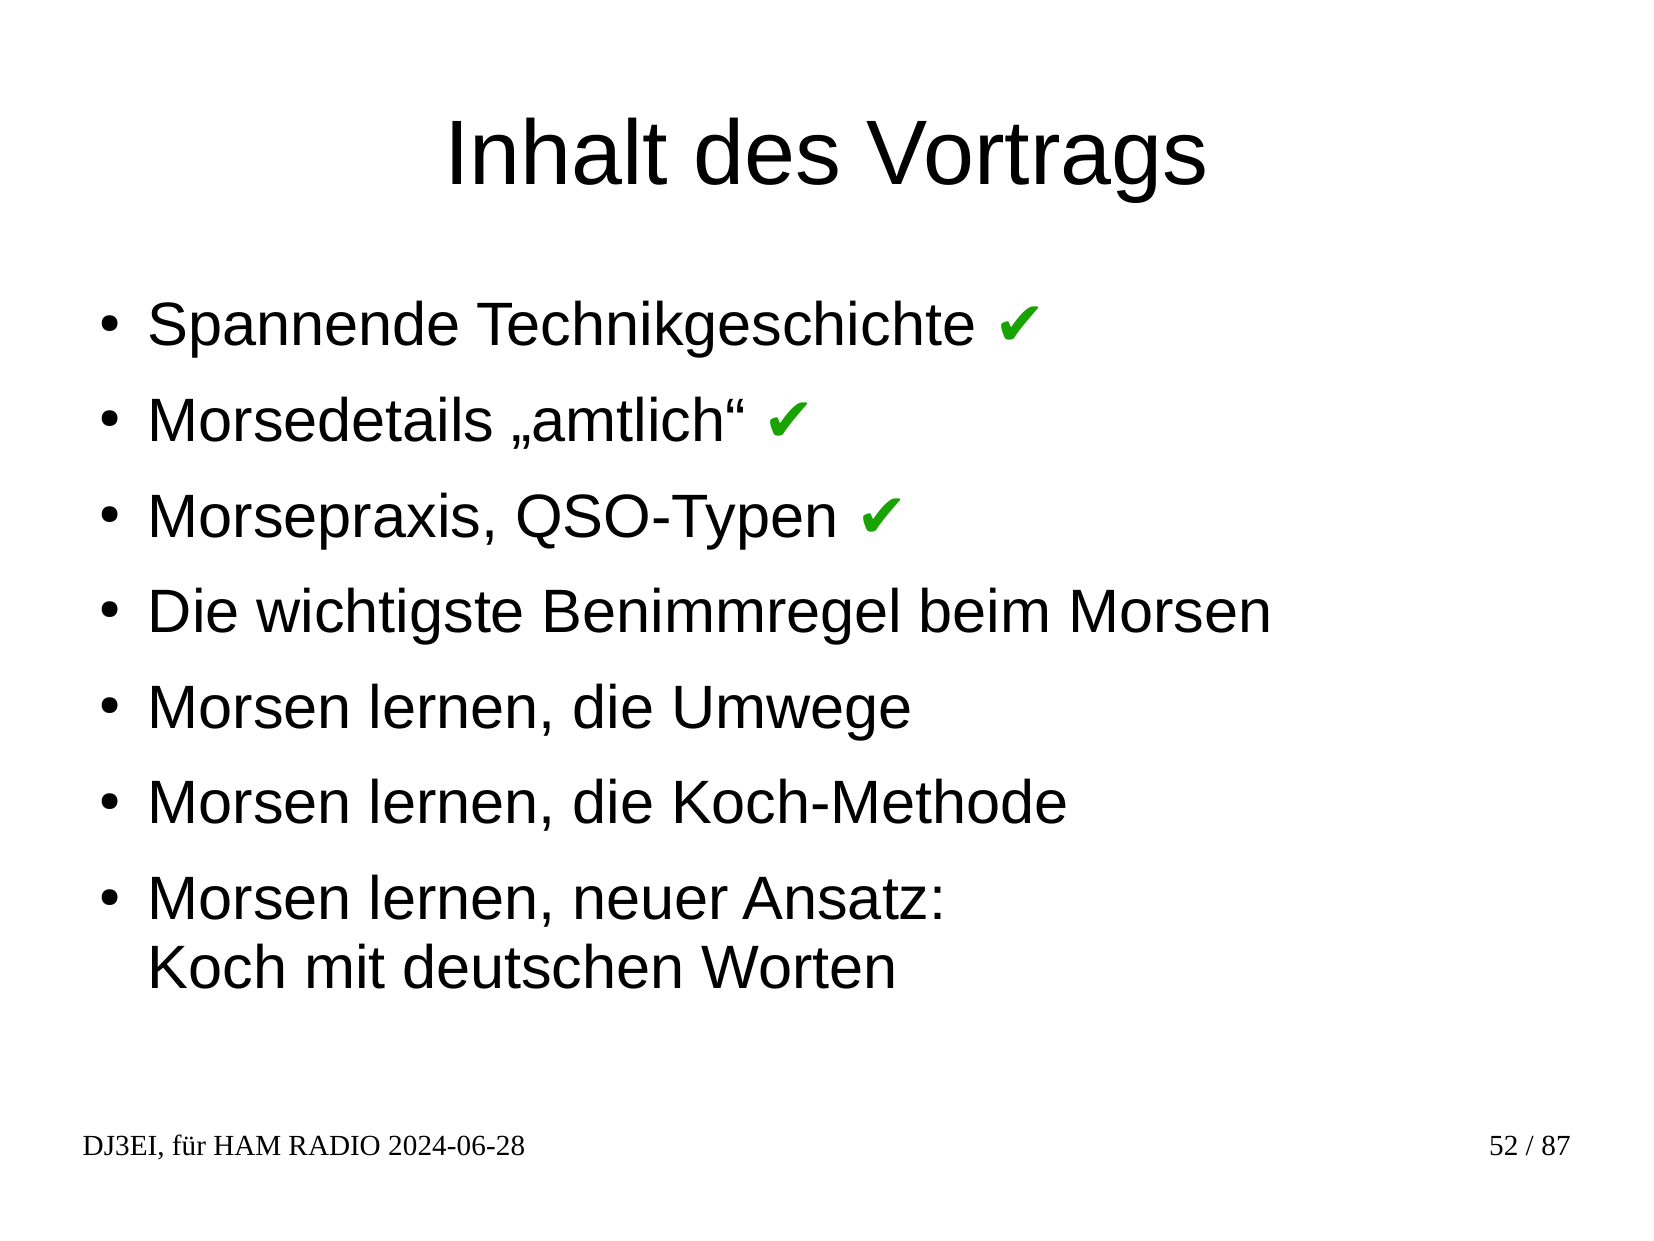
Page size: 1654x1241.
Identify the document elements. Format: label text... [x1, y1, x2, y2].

list Spannende Technikgeschichte ✔ Morsedetails „amtlich“ ✔ Morsepraxis, QSO-Typen ✔ Die wichtigste Benimmregel beim Morsen Morsen lernen, die Umwege Morsen lernen, die Koch-Methode Morsen lernen, neuer Ansatz: Koch mit deutschen Worten [82, 290, 1571, 1010]
title Inhalt des Vortrags [82, 49, 1571, 257]
